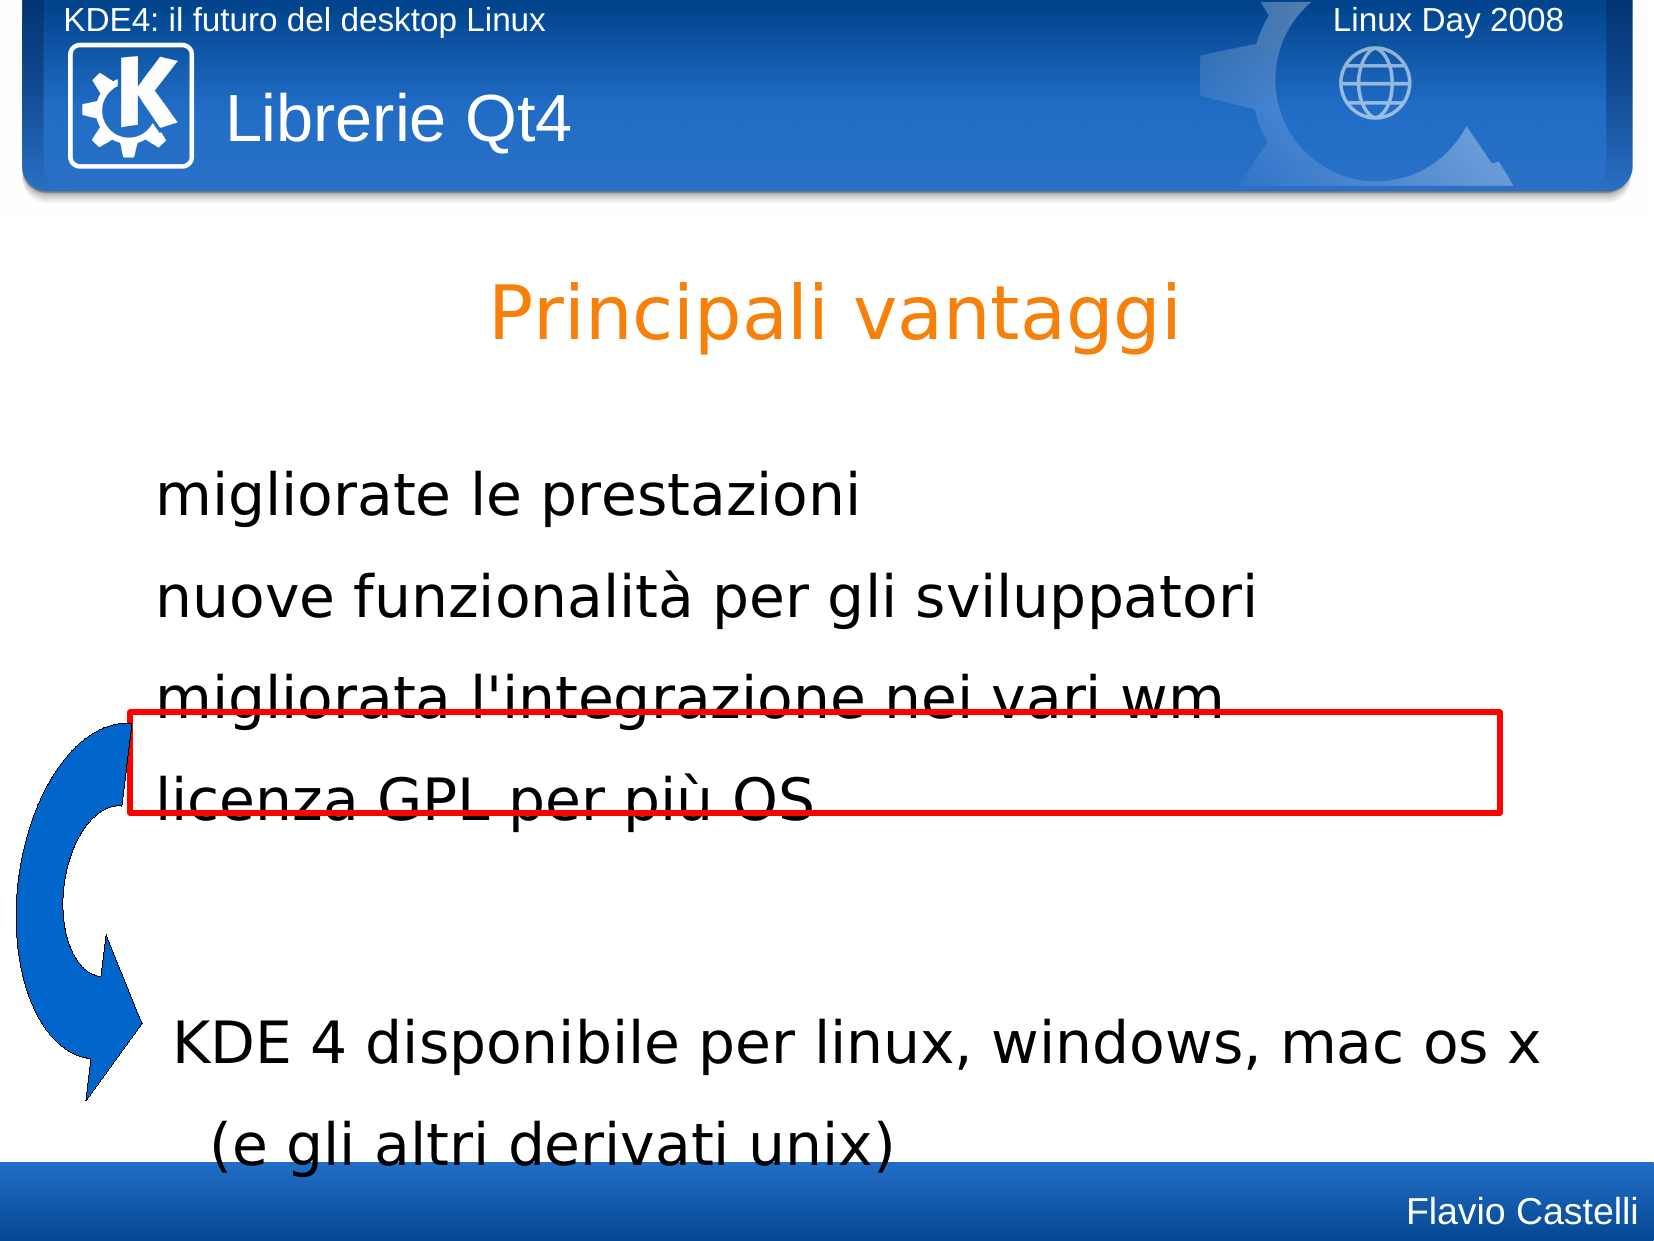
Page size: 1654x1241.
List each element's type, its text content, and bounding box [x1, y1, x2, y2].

title Librerie Qt4 [225, 49, 1571, 188]
text_box migliorate le prestazioni nuove funzionalità per gli sviluppatori migliorata l'integrazione nei vari wm licenza GPL per più OS [95, 420, 1559, 808]
text_box KDE 4 disponibile per linux, windows, mac os x (e gli altri derivati unix) [112, 968, 1576, 1153]
list Principali vantaggi [82, 284, 1571, 397]
text_box migliorate le prestazioni nuove funzionalità per gli sviluppatori migliorata l'integrazione nei vari wm licenza GPL per più OS [133, 715, 1497, 808]
picture [0, 0, 1652, 216]
text_box [16, 723, 143, 1101]
